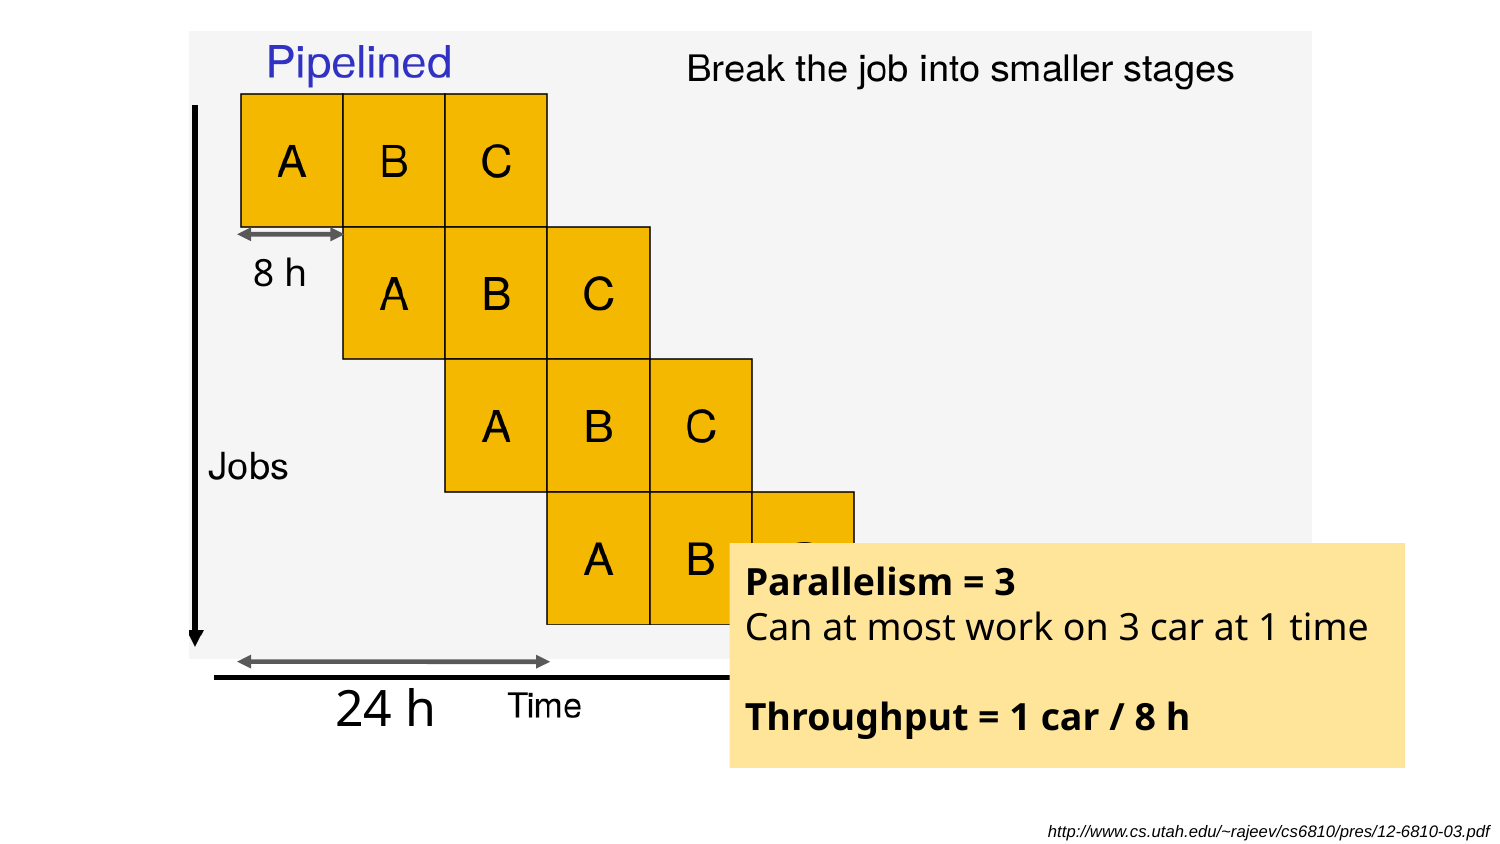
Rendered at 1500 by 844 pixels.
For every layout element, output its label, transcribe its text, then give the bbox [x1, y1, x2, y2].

text_box 8 h [226, 234, 334, 375]
text_box 24 h [251, 661, 519, 802]
picture [177, 31, 1347, 743]
text_box http://www.cs.utah.edu/~rajeev/cs6810/pres/12-6810-03.pdf [1032, 805, 1500, 844]
text_box Parallelism = 3 Can at most work on 3 car at 1 time Throughput = 1 car / 8 h [729, 543, 1406, 768]
